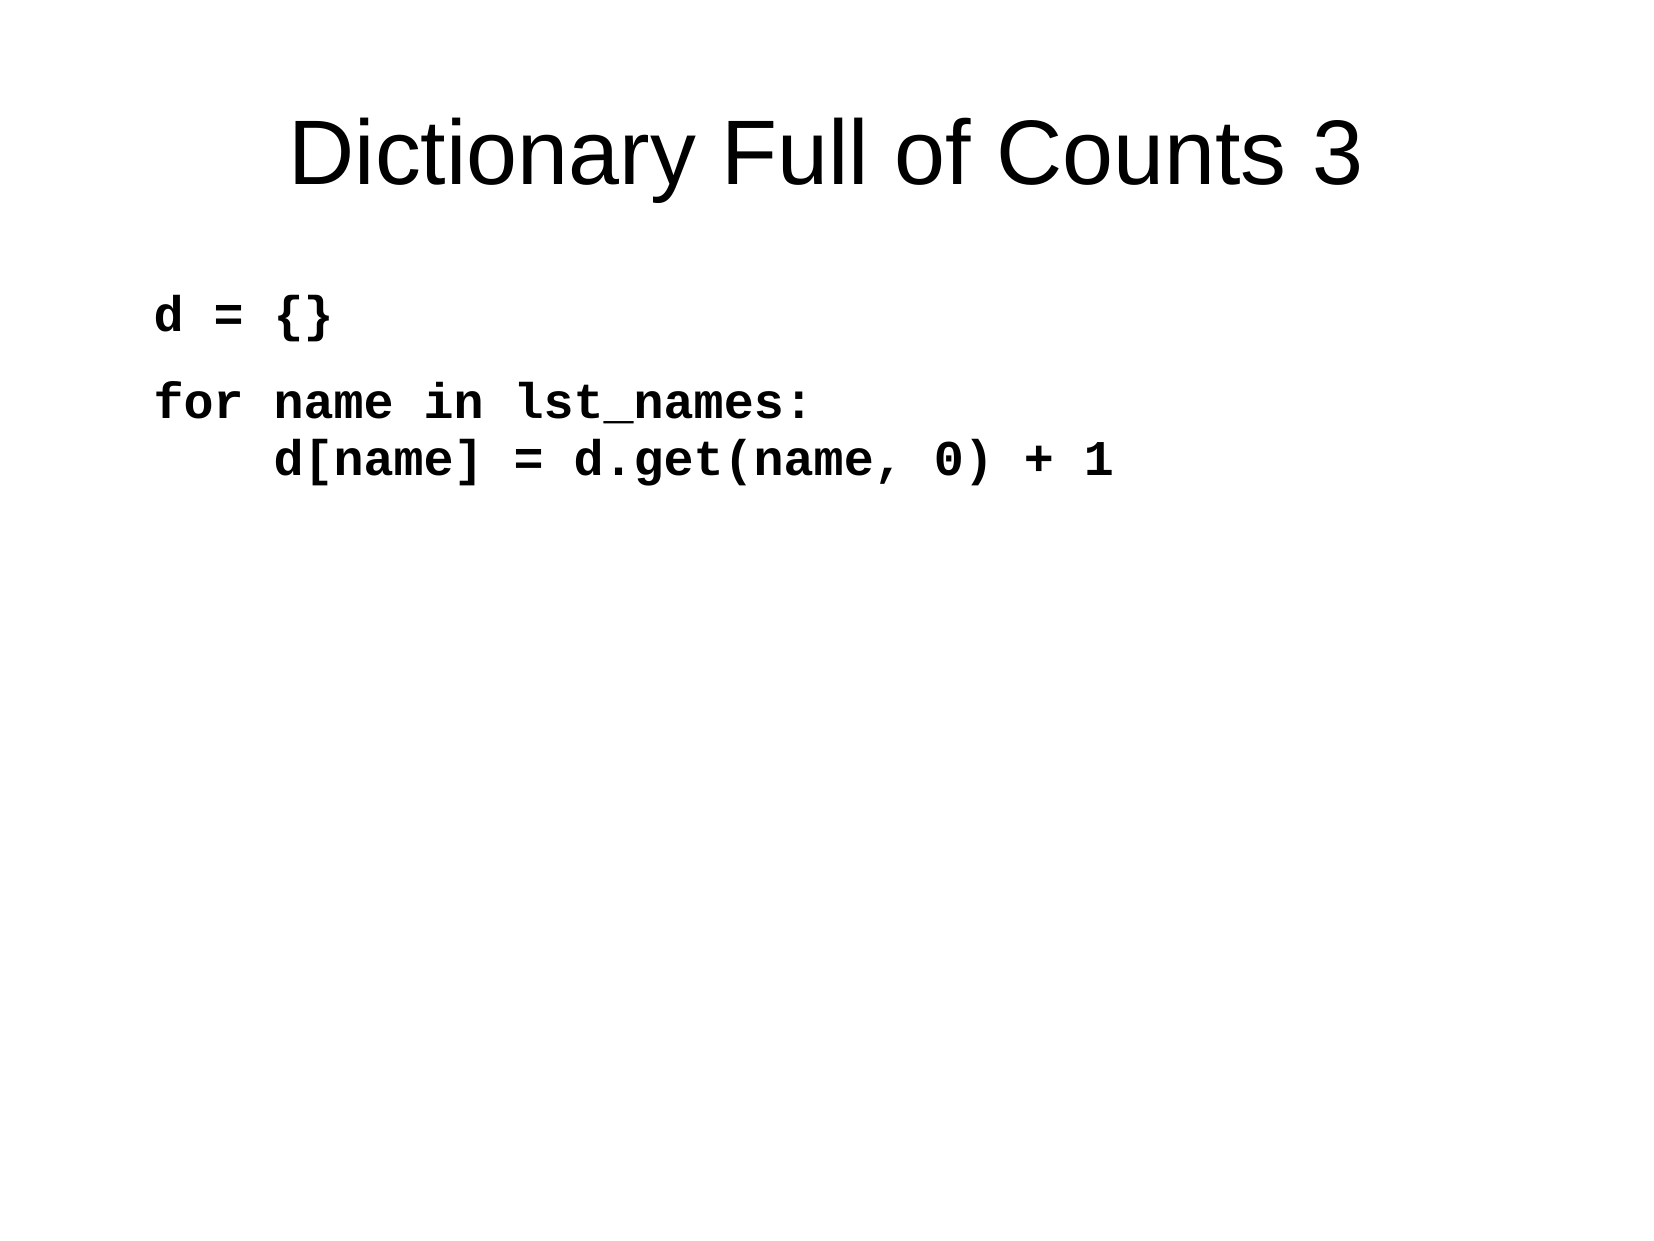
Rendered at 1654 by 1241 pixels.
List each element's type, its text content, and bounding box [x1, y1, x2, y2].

list d = {} for name in lst_names: d[name] = d.get(name, 0) + 1 [82, 290, 1571, 1010]
title Dictionary Full of Counts 3 [82, 49, 1571, 257]
